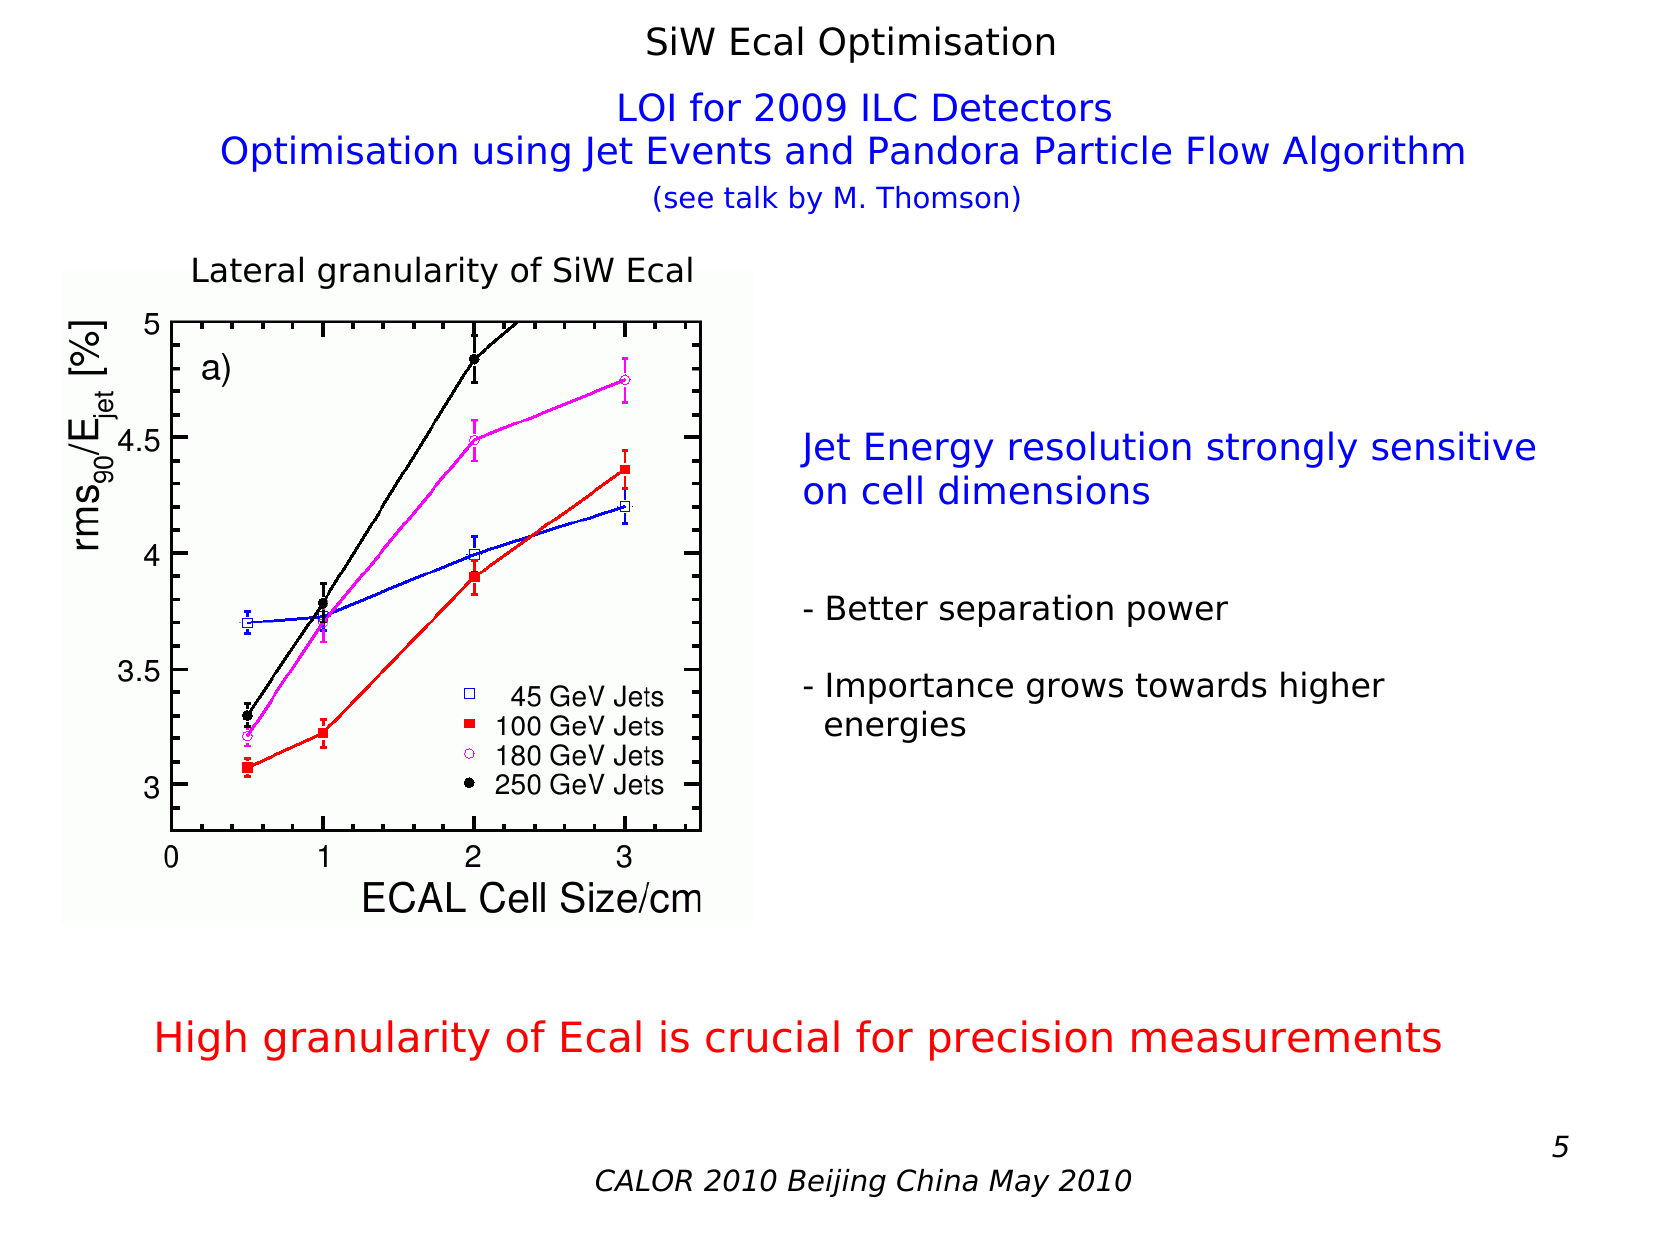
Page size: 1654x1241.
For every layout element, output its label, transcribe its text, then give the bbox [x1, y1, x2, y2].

text_box SiW Ecal Optimisation [630, 13, 1076, 73]
text_box LOI for 2009 ILC Detectors Optimisation using Jet Events and Pandora Particle Flow Algorithm (see talk by M. Thomson) [205, 79, 1456, 225]
text_box Jet Energy resolution strongly sensitive on cell dimensions - Better separation power - Importance grows towards higher energies [787, 375, 1601, 834]
picture [61, 270, 753, 925]
text_box High granularity of Ecal is crucial for precision measurements [138, 1006, 1524, 1070]
text_box Lateral granularity of SiW Ecal [175, 244, 701, 298]
